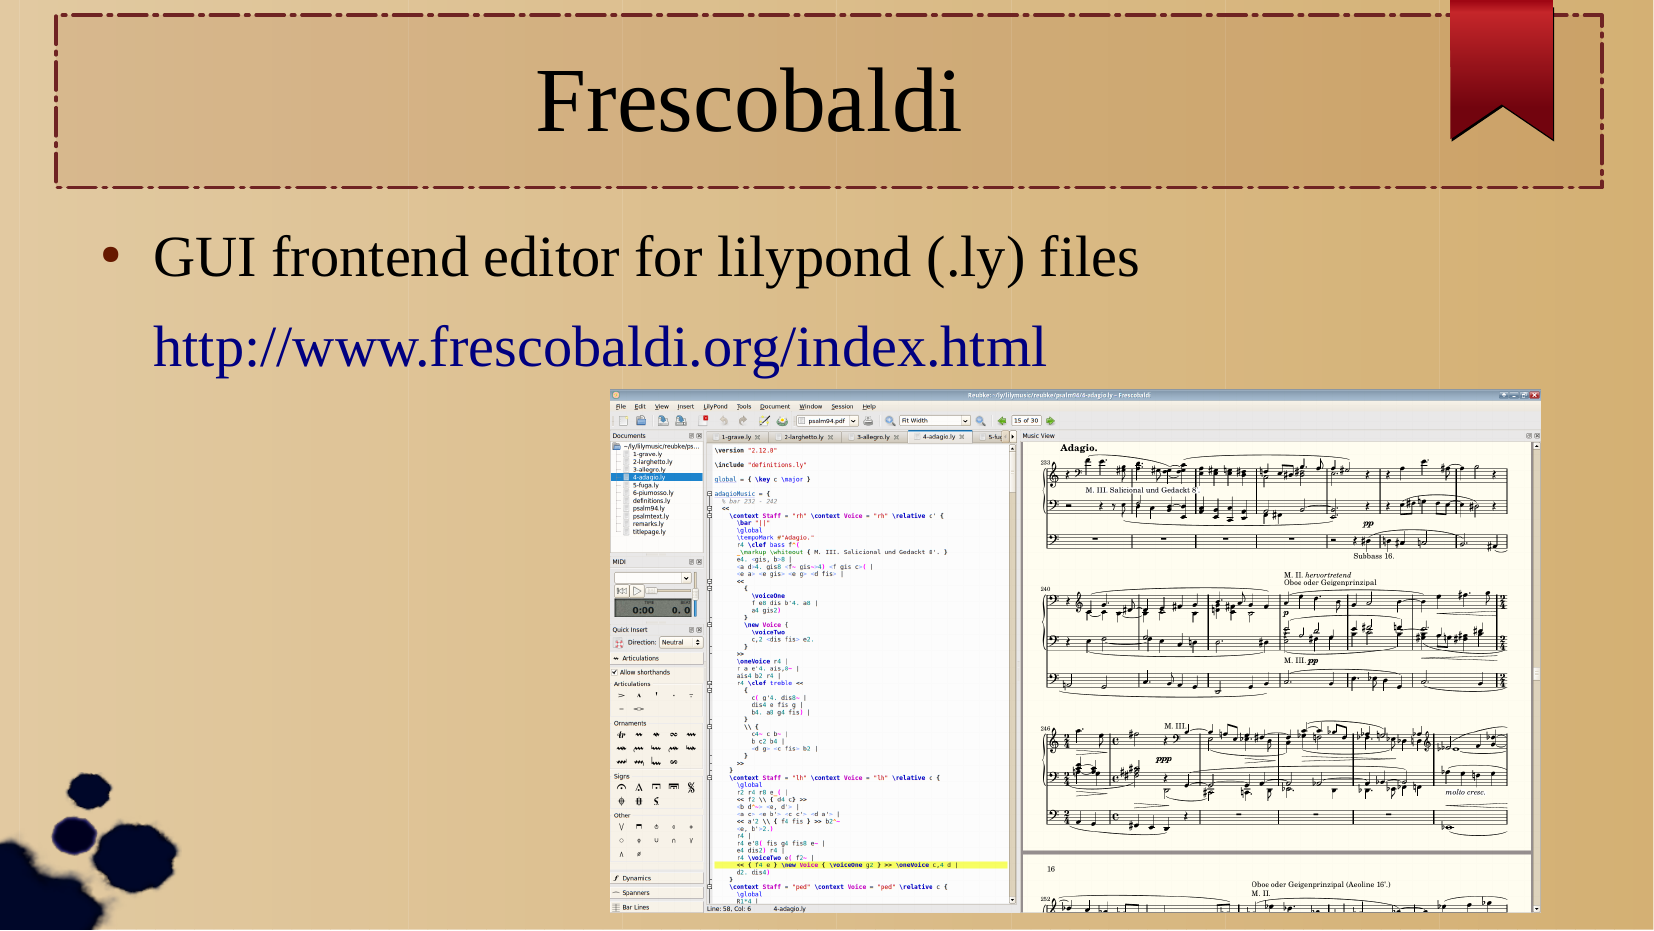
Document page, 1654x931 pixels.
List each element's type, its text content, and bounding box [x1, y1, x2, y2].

title Frescobaldi [59, 11, 1441, 189]
list GUI frontend editor for lilypond (.ly) files http://www.frescobaldi.org/index.html [82, 224, 1571, 764]
picture [610, 389, 1541, 913]
